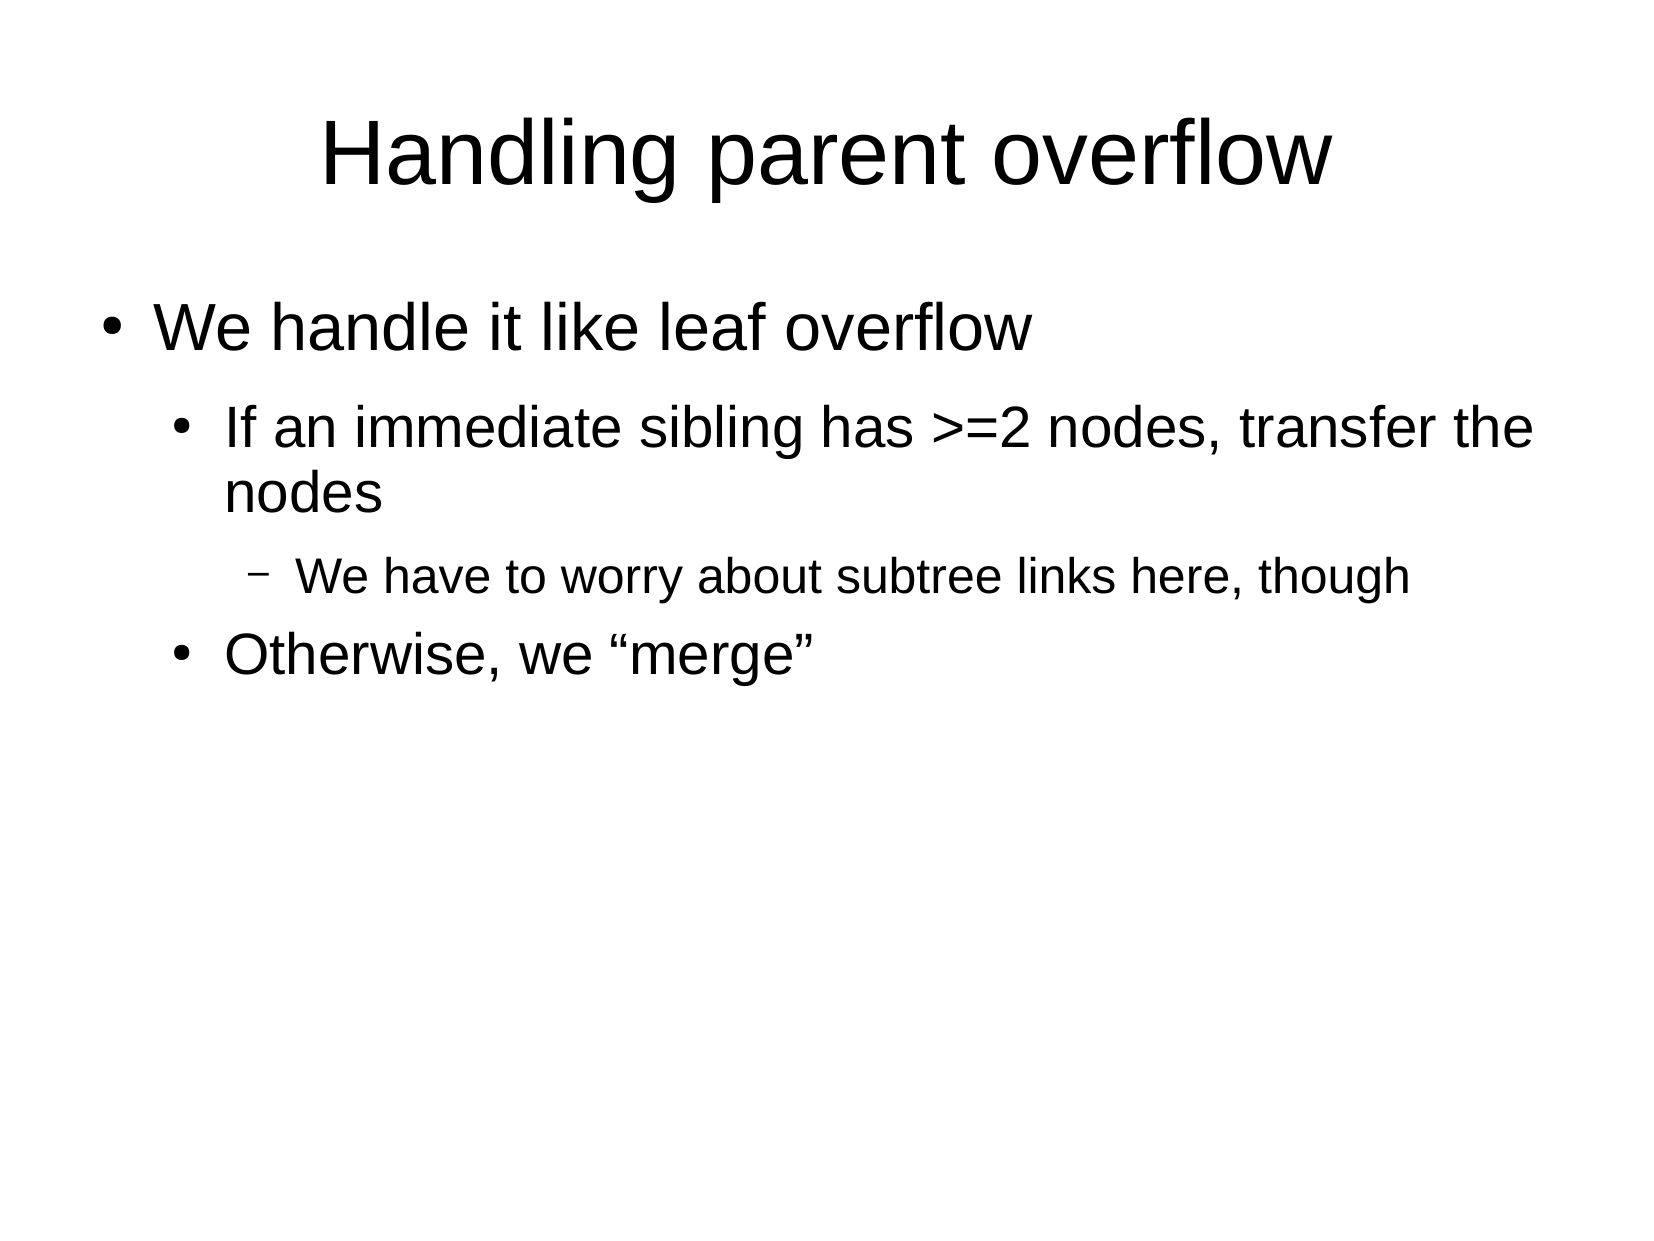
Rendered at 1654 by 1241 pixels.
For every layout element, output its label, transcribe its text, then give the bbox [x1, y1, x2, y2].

list We handle it like leaf overflow If an immediate sibling has >=2 nodes, transfer the nodes We have to worry about subtree links here, though Otherwise, we “merge” [82, 290, 1571, 1094]
title Handling parent overflow [82, 49, 1571, 257]
